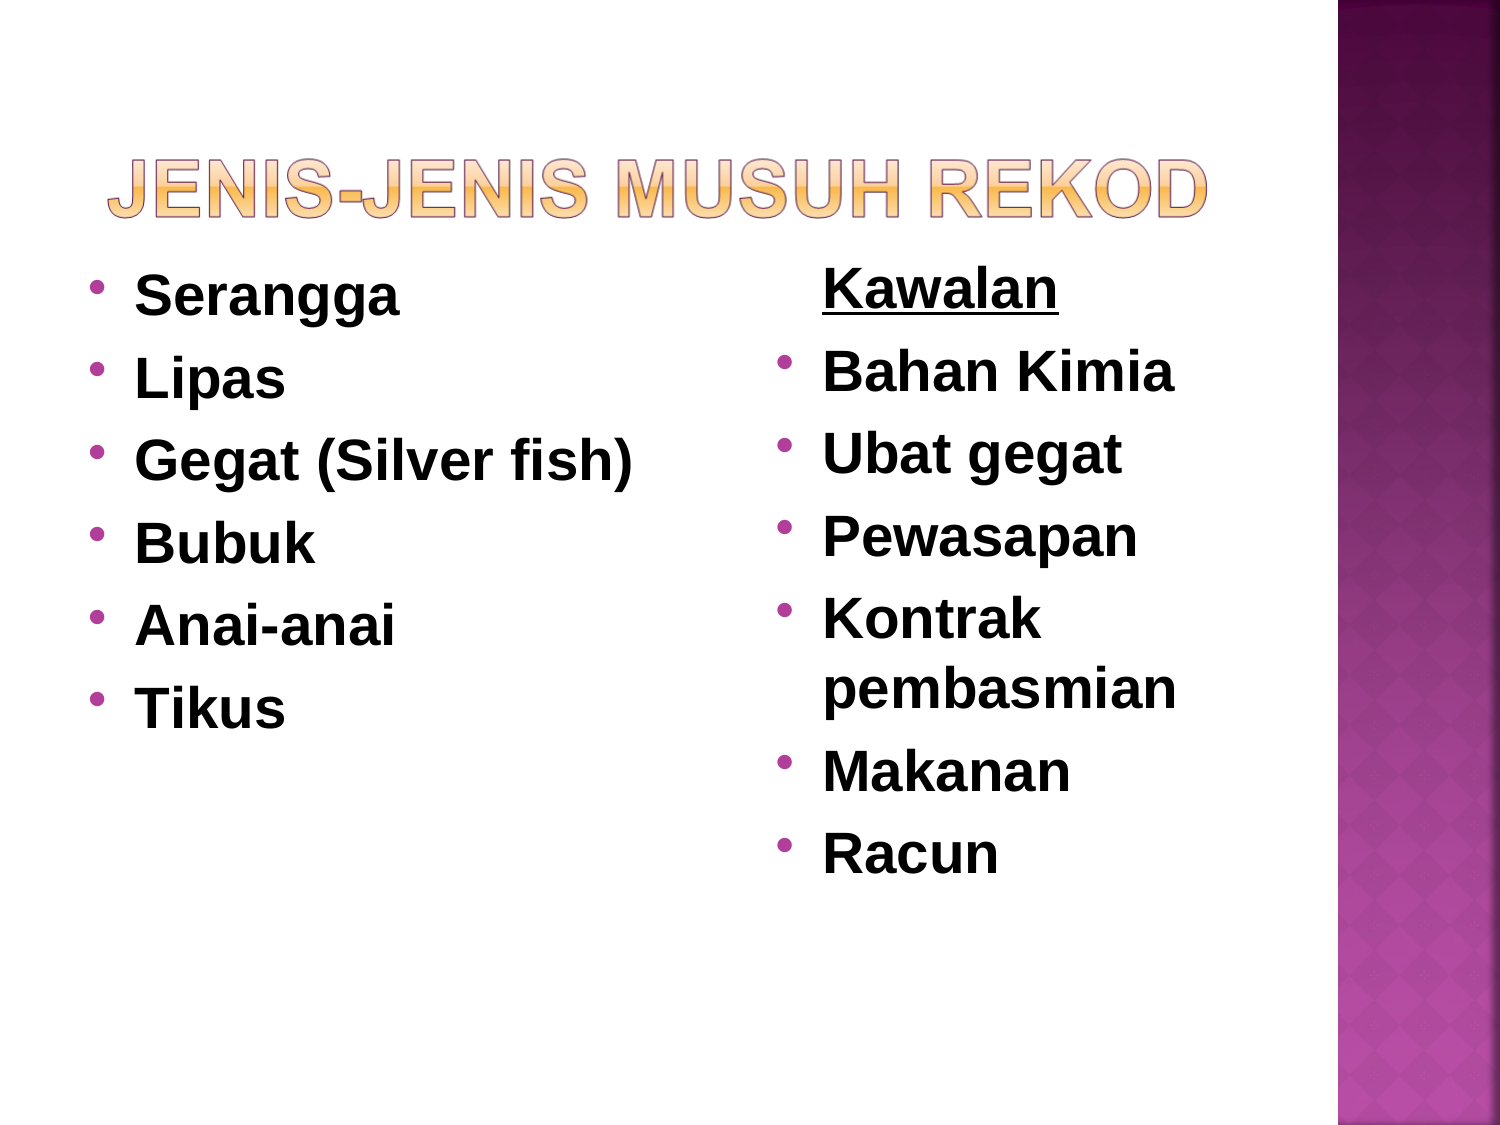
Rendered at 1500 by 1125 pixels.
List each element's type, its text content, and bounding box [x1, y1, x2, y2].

list Serangga Lipas Gegat (Silver fish) Bubuk Anai-anai Tikus [75, 249, 738, 993]
picture [99, 0, 1500, 1125]
list Kawalan Bahan Kimia Ubat gegat Pewasapan Kontrak pembasmian Makanan Racun [762, 242, 1426, 986]
